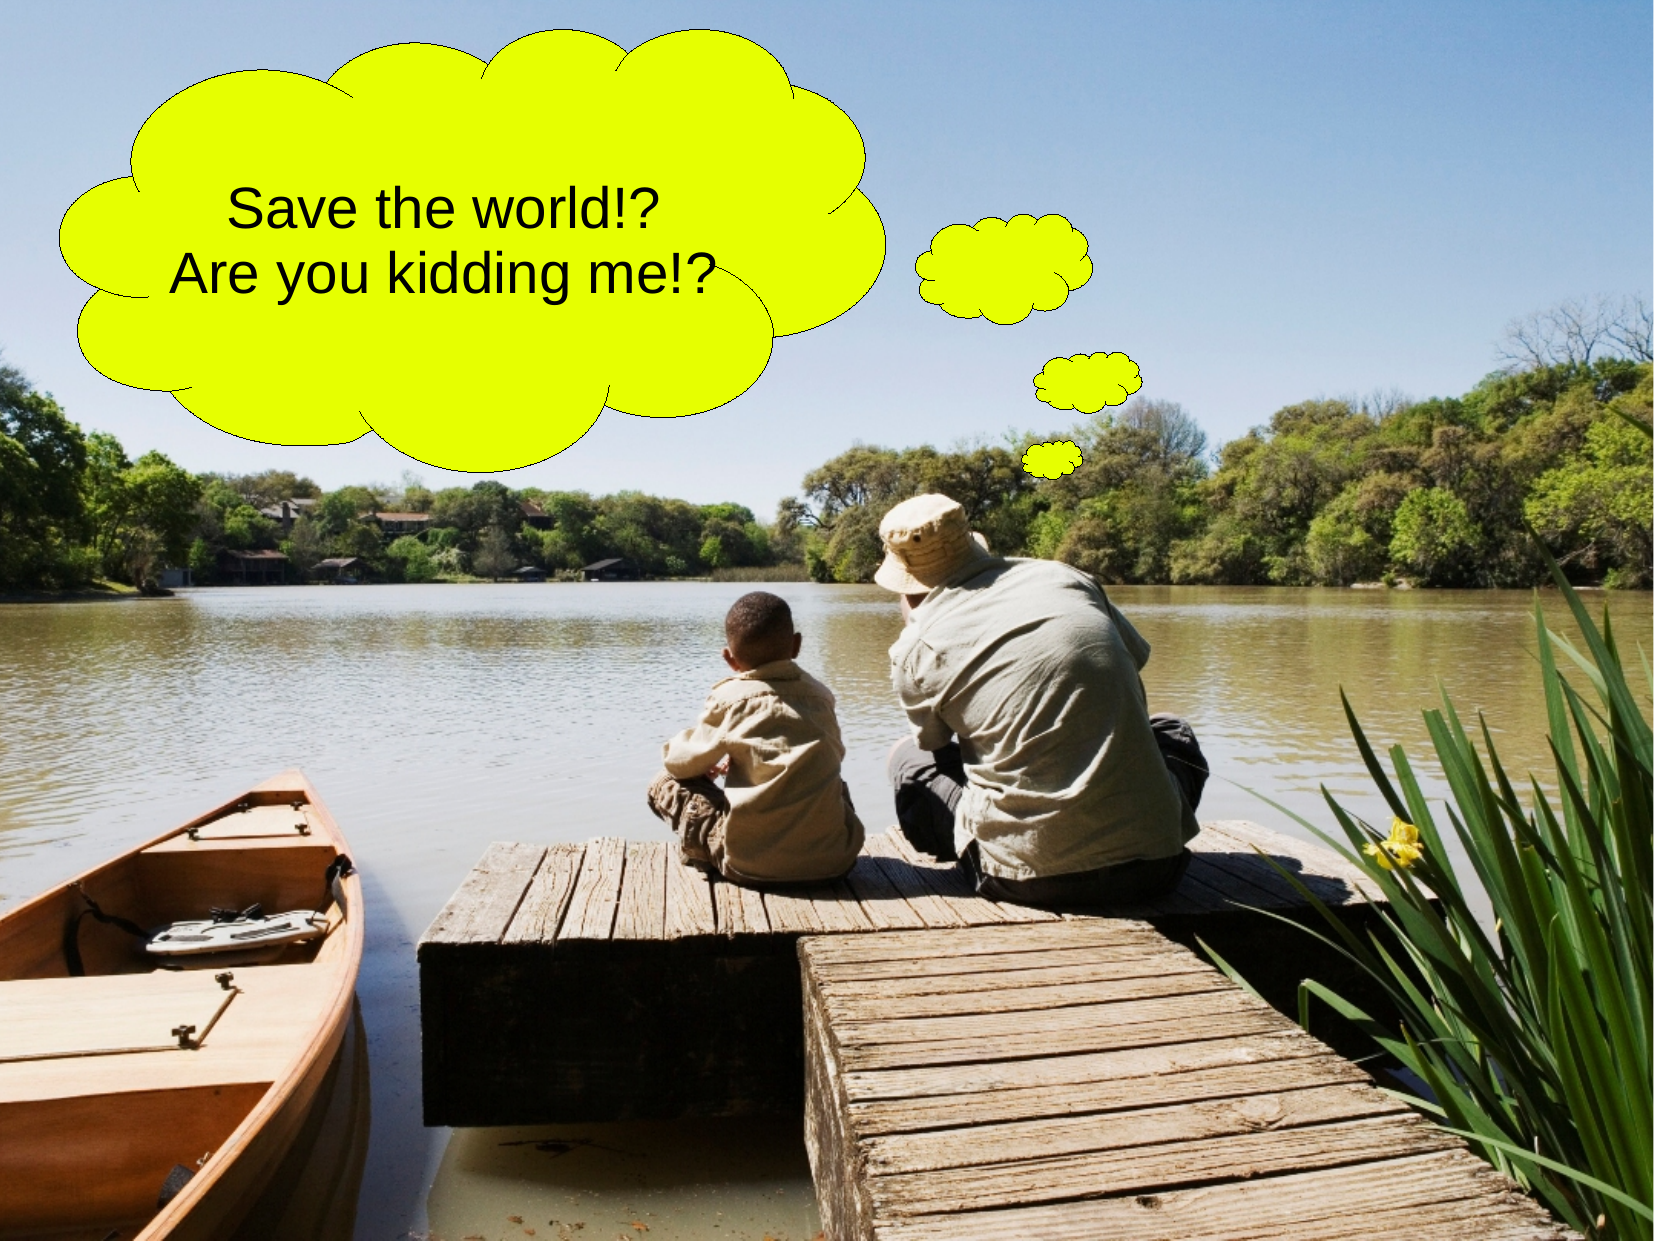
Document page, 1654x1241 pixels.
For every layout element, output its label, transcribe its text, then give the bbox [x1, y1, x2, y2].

text_box Save the world!? Are you kidding me!? [59, 29, 886, 473]
text_box [915, 214, 1093, 325]
text_box [1021, 440, 1084, 480]
text_box [1033, 352, 1143, 414]
picture [0, 0, 1654, 1241]
